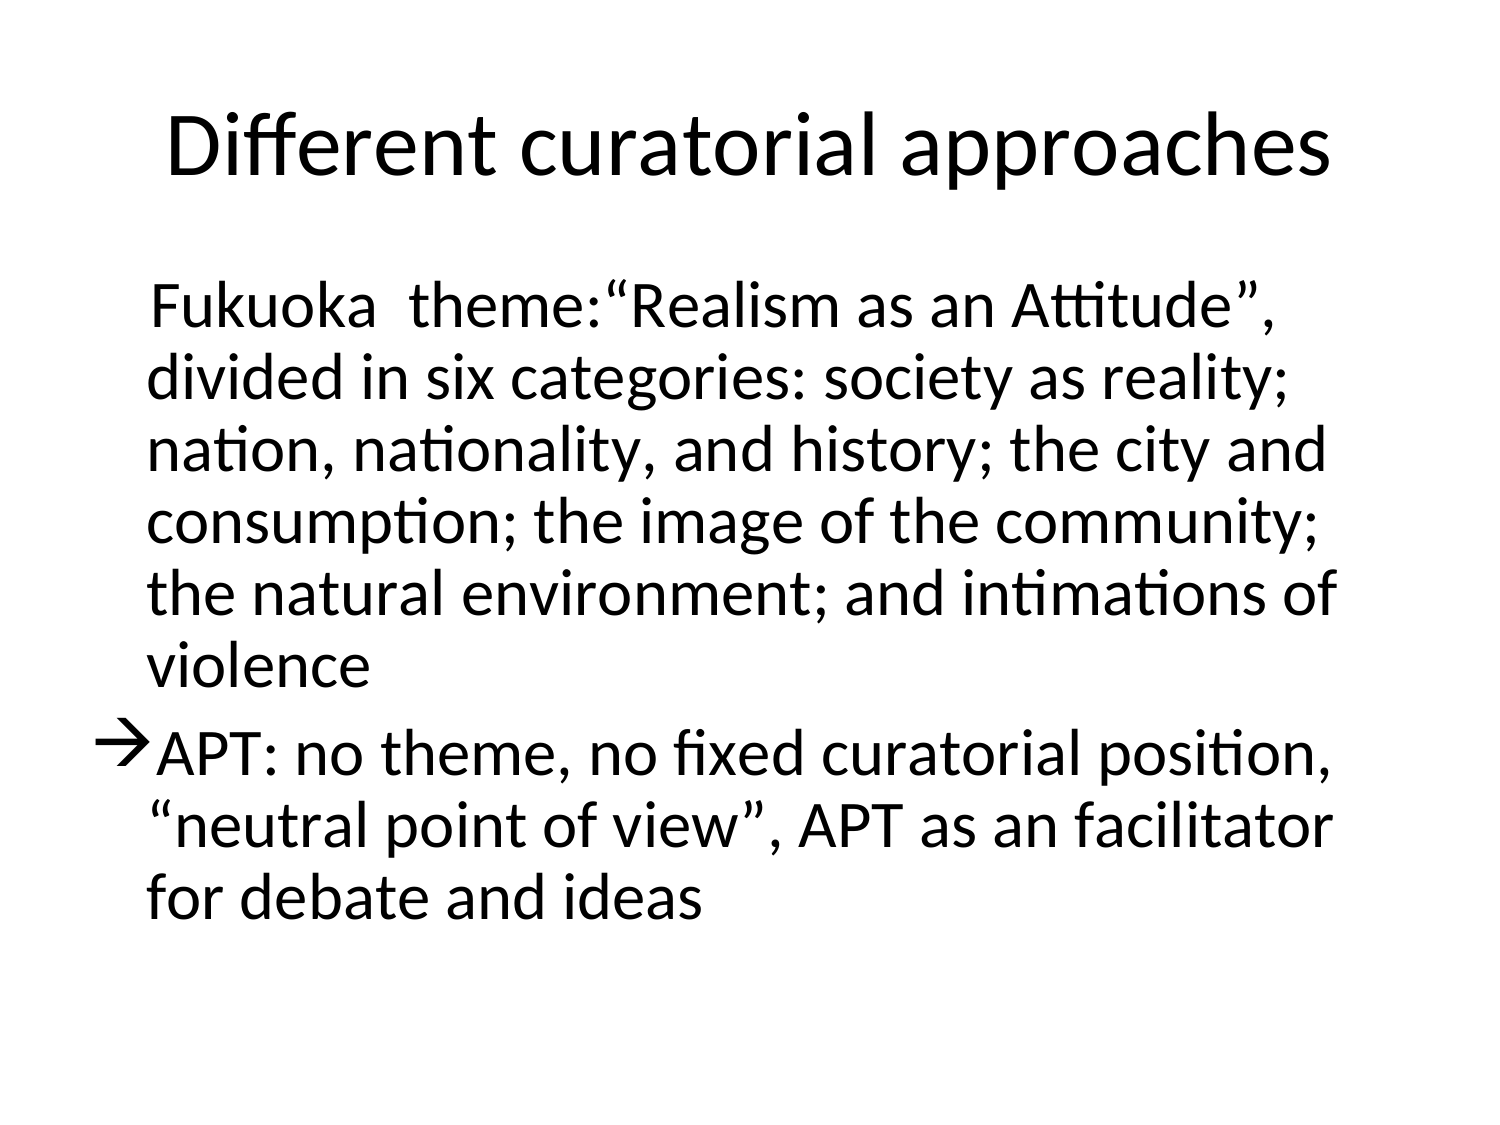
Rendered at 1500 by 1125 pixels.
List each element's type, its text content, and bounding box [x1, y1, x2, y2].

list Fukuoka theme:“Realism as an Attitude”, divided in six categories: society as reality; nation, nationality, and history; the city and consumption; the image of the community; the natural environment; and intimations of violence APT: no theme, no fixed curatorial position, “neutral point of view”, APT as an facilitator for debate and ideas [75, 262, 1426, 1006]
title Different curatorial approaches [75, 45, 1426, 233]
